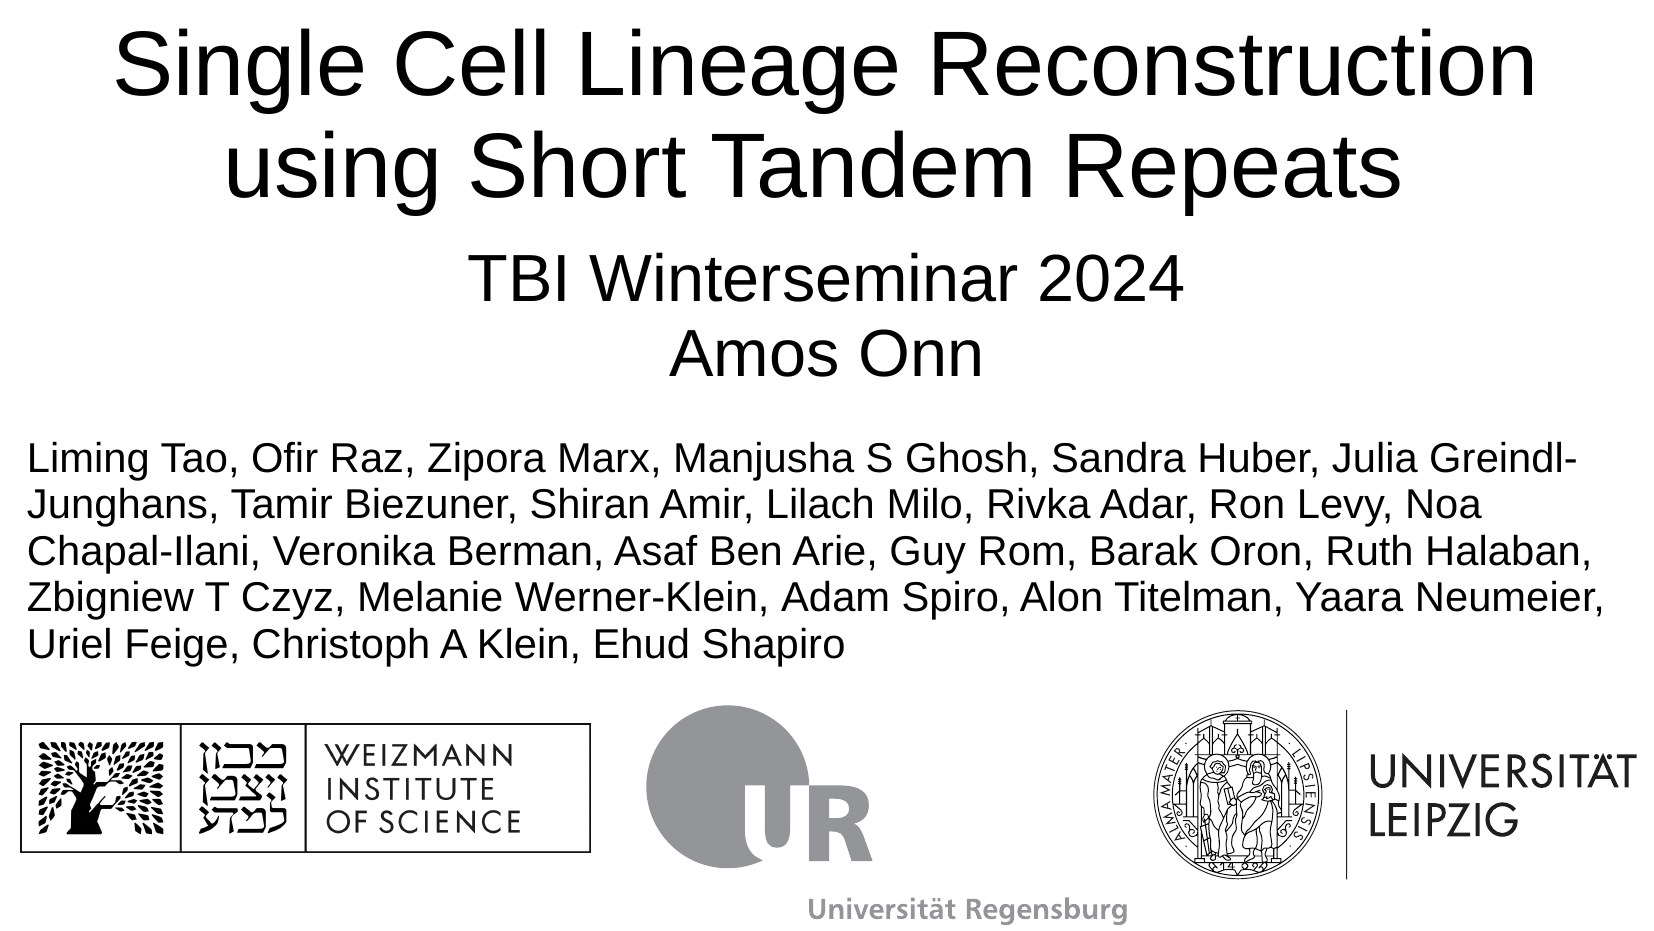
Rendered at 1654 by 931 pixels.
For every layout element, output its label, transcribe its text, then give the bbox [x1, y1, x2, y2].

subtitle TBI Winterseminar 2024 Amos Onn [82, 240, 1571, 391]
title Single Cell Lineage Reconstruction using Short Tandem Repeats [82, 12, 1571, 218]
picture [20, 723, 591, 853]
text_box Liming Tao, Ofir Raz, Zipora Marx, Manjusha S Ghosh, Sandra Huber, Julia Greindl-Junghans, Tamir Biezuner, Shiran Amir, Lilach Milo, Rivka Adar, Ron Levy, Noa Chapal-Ilani, Veronika Berman, Asaf Ben Arie, Guy Rom, Barak Oron, Ruth Halaban, Zbigniew T Czyz, Melanie Werner-Klein, Adam Spiro, Alon Titelman, Yaara Neumeier, Uriel Feige, Christoph A Klein, Ehud Shapiro [12, 427, 1642, 675]
picture [1151, 696, 1642, 886]
picture [646, 705, 1128, 926]
